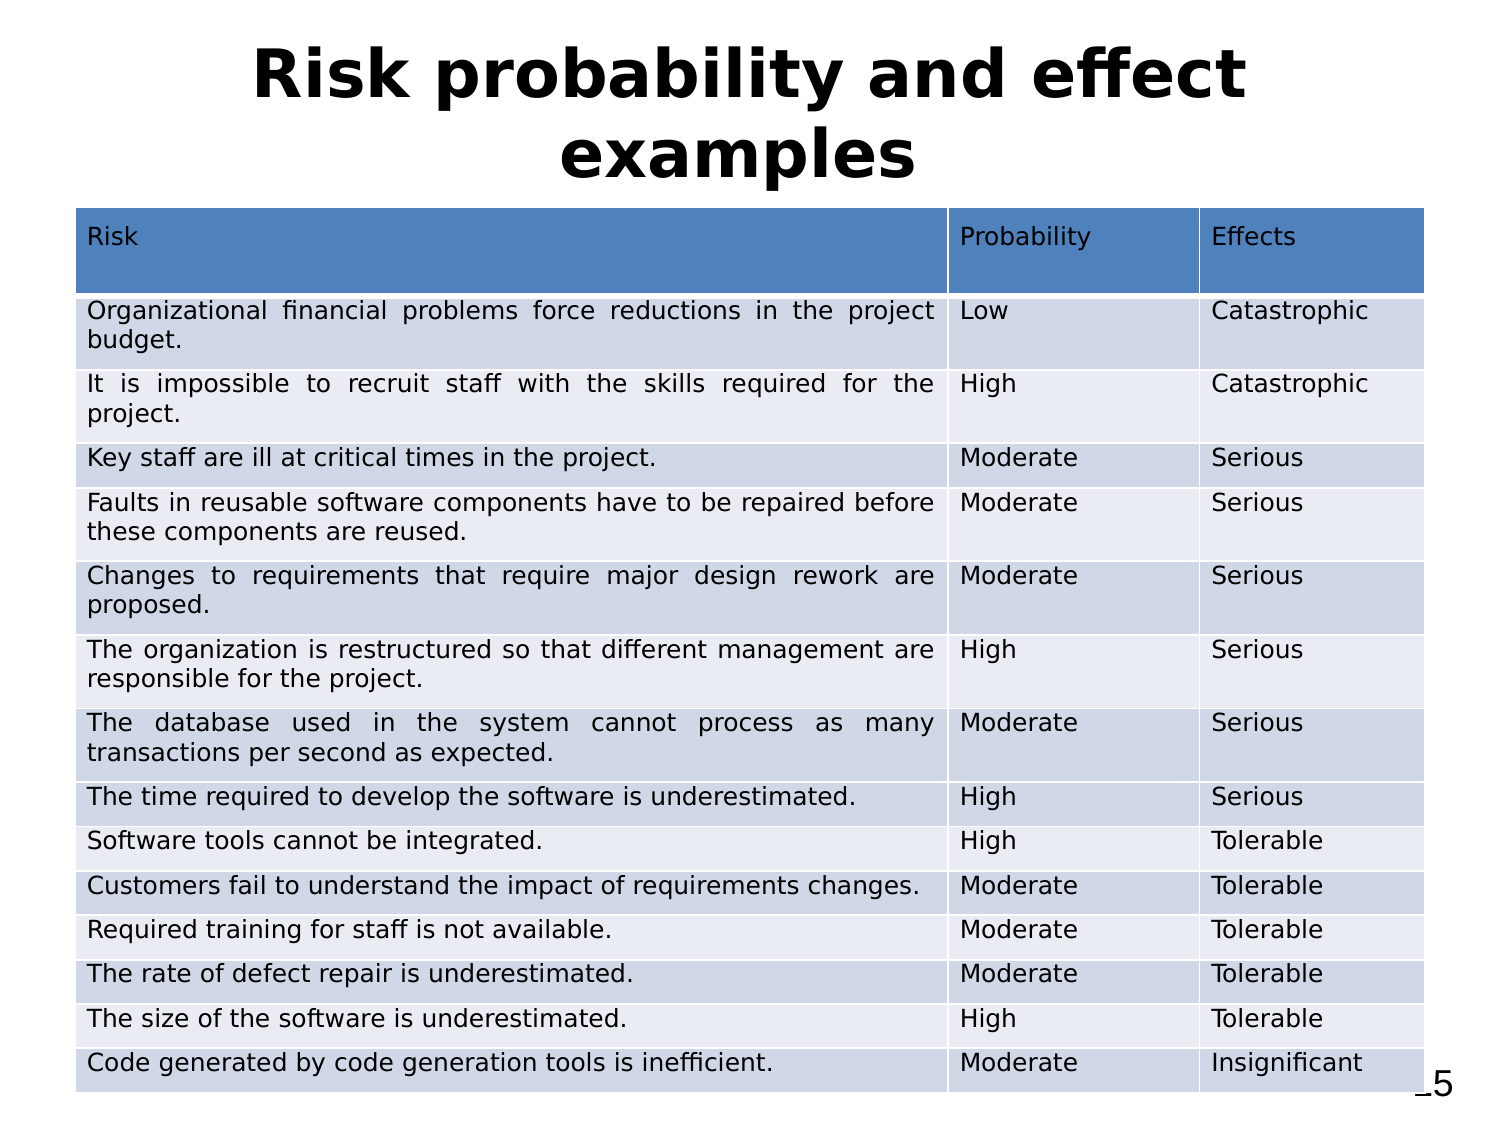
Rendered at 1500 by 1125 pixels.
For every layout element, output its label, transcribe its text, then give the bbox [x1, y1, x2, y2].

table_cell Faults in reusable software components have to be repaired before these components are reused. [76, 489, 947, 560]
table_cell Code generated by code generation tools is inefficient. [76, 1049, 947, 1092]
title Risk probability and effect examples [75, 44, 1425, 177]
table_cell Moderate [949, 562, 1199, 634]
table_cell Customers fail to understand the impact of requirements changes. [76, 872, 947, 914]
table_cell Required training for staff is not available. [76, 916, 947, 959]
table_cell Moderate [949, 444, 1199, 487]
table_cell The rate of defect repair is underestimated. [76, 961, 947, 1003]
table_cell Tolerable [1200, 827, 1424, 870]
table_cell Tolerable [1200, 872, 1424, 914]
table_cell Serious [1200, 562, 1424, 634]
table_header Effects [1200, 208, 1424, 293]
table_cell Tolerable [1200, 961, 1424, 1003]
table_header Probability [949, 208, 1199, 293]
table_cell Tolerable [1200, 1005, 1424, 1047]
table_cell Moderate [949, 961, 1199, 1003]
table_cell High [949, 783, 1199, 826]
table_cell Serious [1200, 489, 1424, 560]
table_cell Catastrophic [1200, 299, 1424, 369]
table_cell Moderate [949, 916, 1199, 959]
table_cell Insignificant [1200, 1049, 1424, 1092]
table_cell Moderate [949, 1049, 1199, 1092]
table_cell Low [949, 299, 1199, 369]
table_cell The time required to develop the software is underestimated. [76, 783, 947, 826]
table_cell Moderate [949, 489, 1199, 560]
table_cell Serious [1200, 783, 1424, 826]
table_cell Serious [1200, 444, 1424, 487]
table_header Risk [76, 208, 947, 293]
table_cell Changes to requirements that require major design rework are proposed. [76, 562, 947, 634]
table_cell Moderate [949, 709, 1199, 781]
table_cell High [949, 636, 1199, 708]
table_cell Key staff are ill at critical times in the project. [76, 444, 947, 487]
table_cell High [949, 827, 1199, 870]
table_cell The organization is restructured so that different management are responsible for the project. [76, 636, 947, 708]
table_cell It is impossible to recruit staff with the skills required for the project. [76, 371, 947, 442]
table_cell Serious [1200, 636, 1424, 708]
table_cell Organizational financial problems force reductions in the project budget. [76, 299, 947, 369]
table_cell High [949, 371, 1199, 442]
table_cell Software tools cannot be integrated. [76, 827, 947, 870]
table_cell The database used in the system cannot process as many transactions per second as expected. [76, 709, 947, 781]
table_cell The size of the software is underestimated. [76, 1005, 947, 1047]
table_cell Tolerable [1200, 916, 1424, 959]
table_cell High [949, 1005, 1199, 1047]
table_cell Moderate [949, 872, 1199, 914]
table_cell Serious [1200, 709, 1424, 781]
table_cell Catastrophic [1200, 371, 1424, 442]
